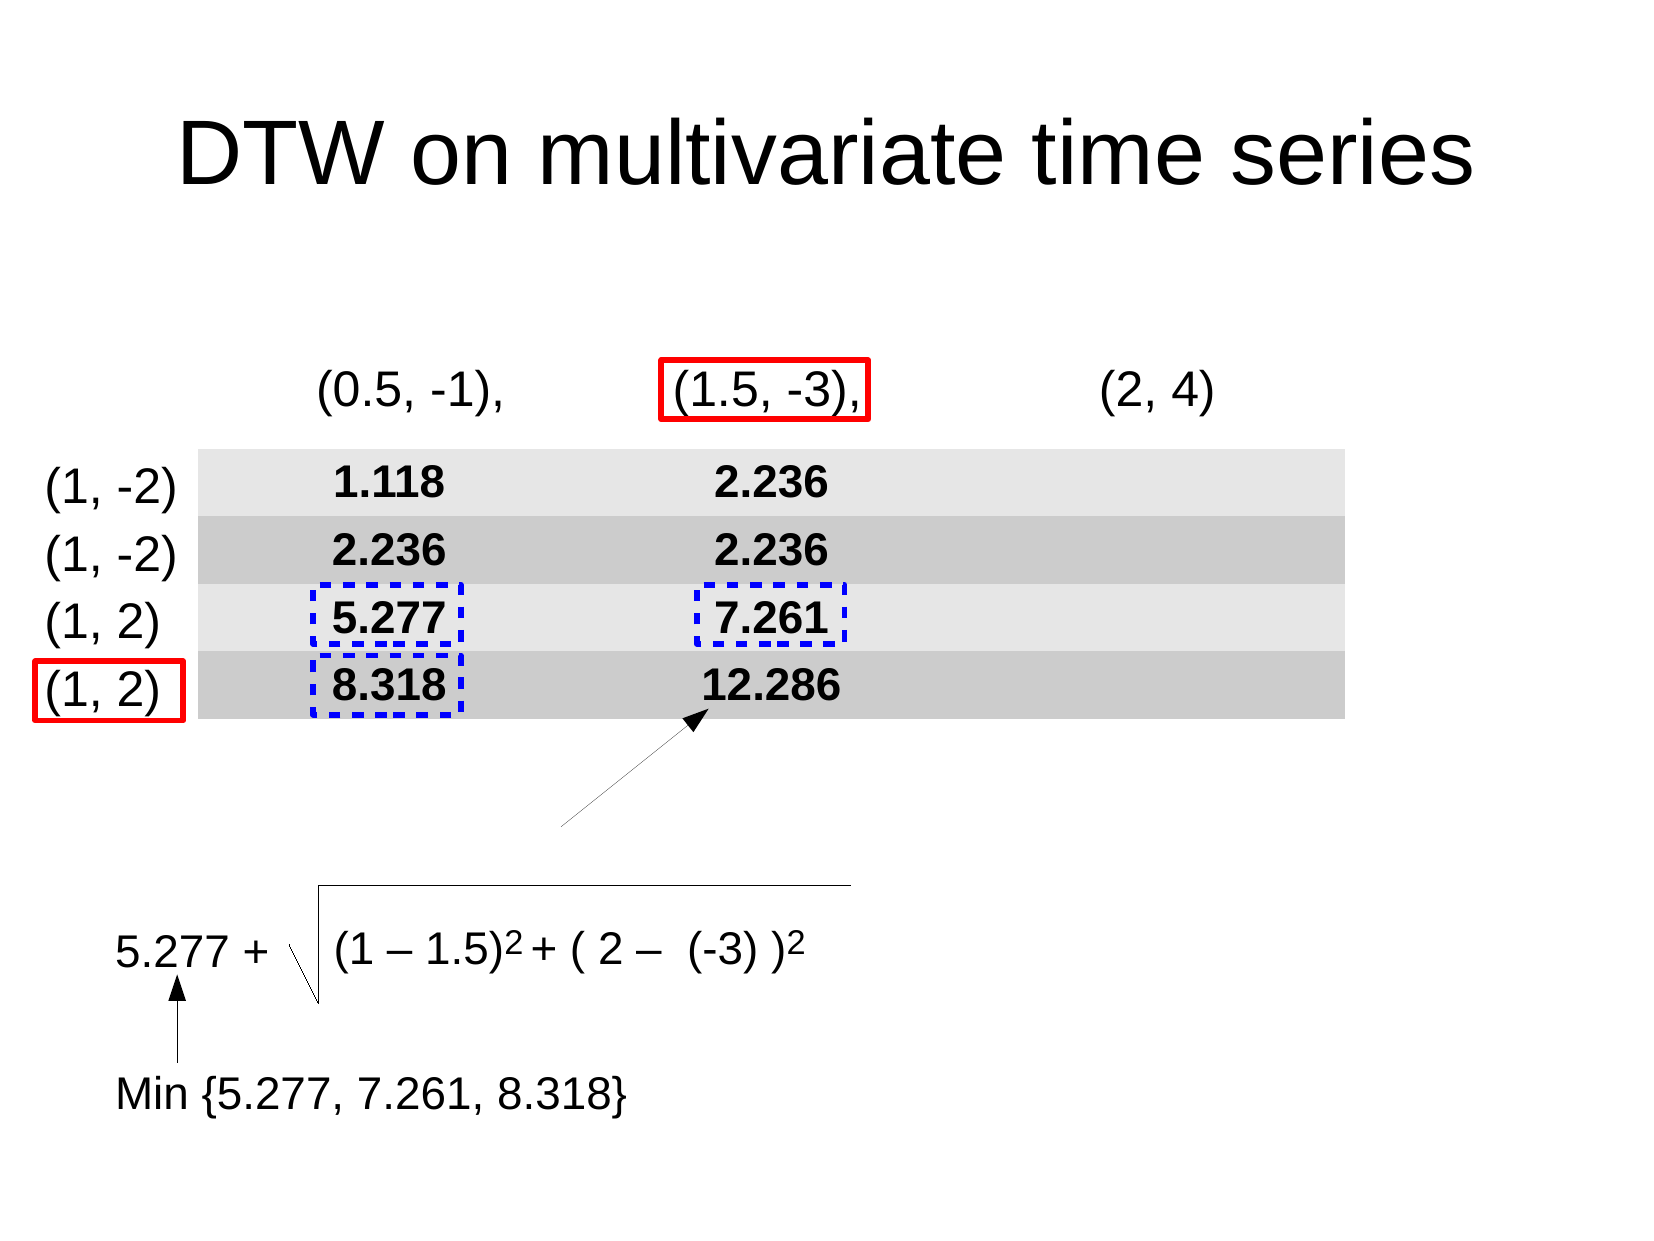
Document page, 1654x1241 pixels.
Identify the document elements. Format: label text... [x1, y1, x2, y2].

title DTW on multivariate time series [82, 49, 1571, 257]
table_header [963, 449, 1345, 516]
text_box (1, -2) (1, -2) (1, 2) (1, 2) [29, 450, 591, 725]
table_cell [963, 651, 1345, 719]
text_box 5.277 + [100, 918, 285, 1012]
text_box (1 – 1.5)2 + ( 2 – (-3) )2 [319, 915, 828, 984]
table_cell [963, 516, 1345, 584]
table_cell 12.286 [591, 651, 963, 719]
table_header 2.236 [580, 449, 963, 516]
text_box (0.5, -1), (1.5, -3), (2, 4) [301, 354, 1276, 425]
table_cell 2.236 [591, 516, 963, 584]
table_cell [963, 584, 1345, 651]
table_cell 7.261 [591, 584, 963, 651]
text_box Min {5.277, 7.261, 8.318} [100, 1060, 643, 1154]
